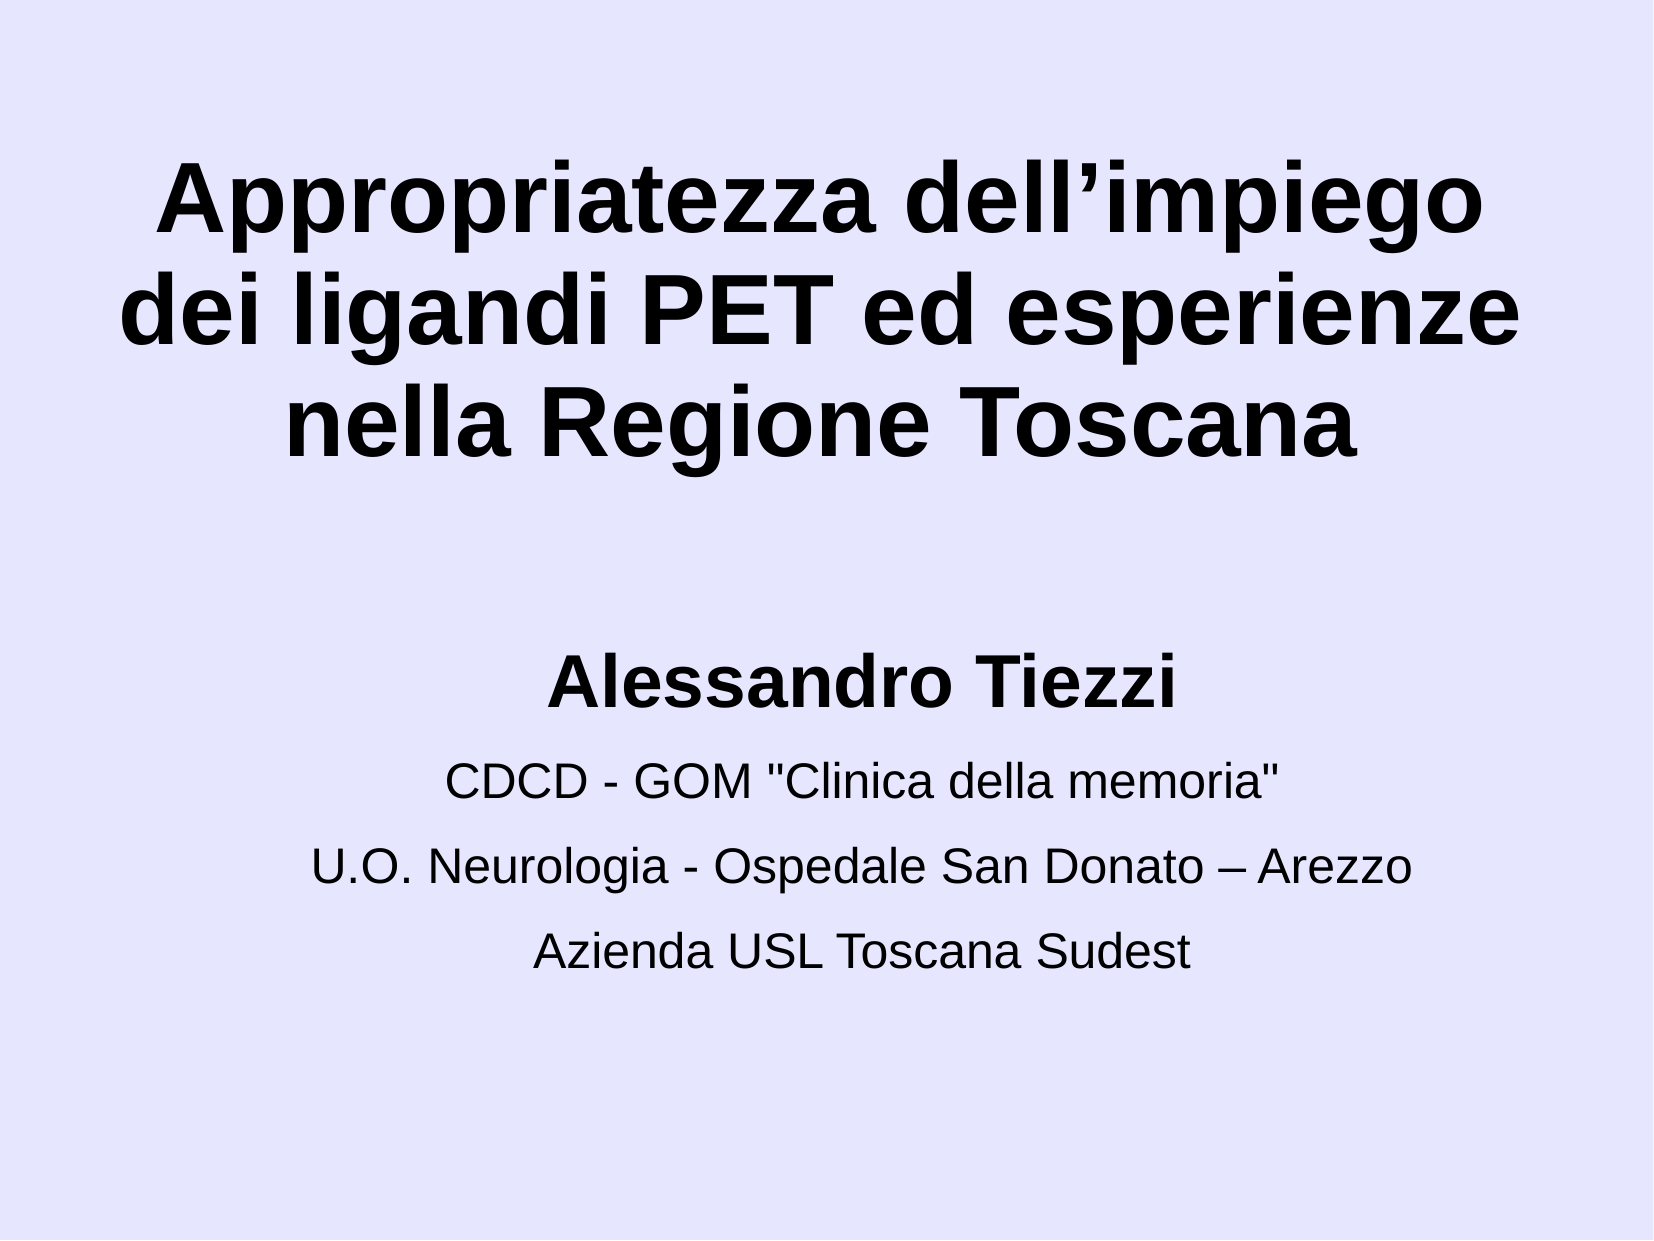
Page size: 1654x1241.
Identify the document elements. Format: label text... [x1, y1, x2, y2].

list Alessandro Tiezzi CDCD - GOM "Clinica della memoria" U.O. Neurologia - Ospedale San Donato – Arezzo Azienda USL Toscana Sudest [82, 290, 1571, 1109]
title Appropriatezza dell’impiego dei ligandi PET ed esperienze nella Regione Toscana [76, 87, 1565, 533]
